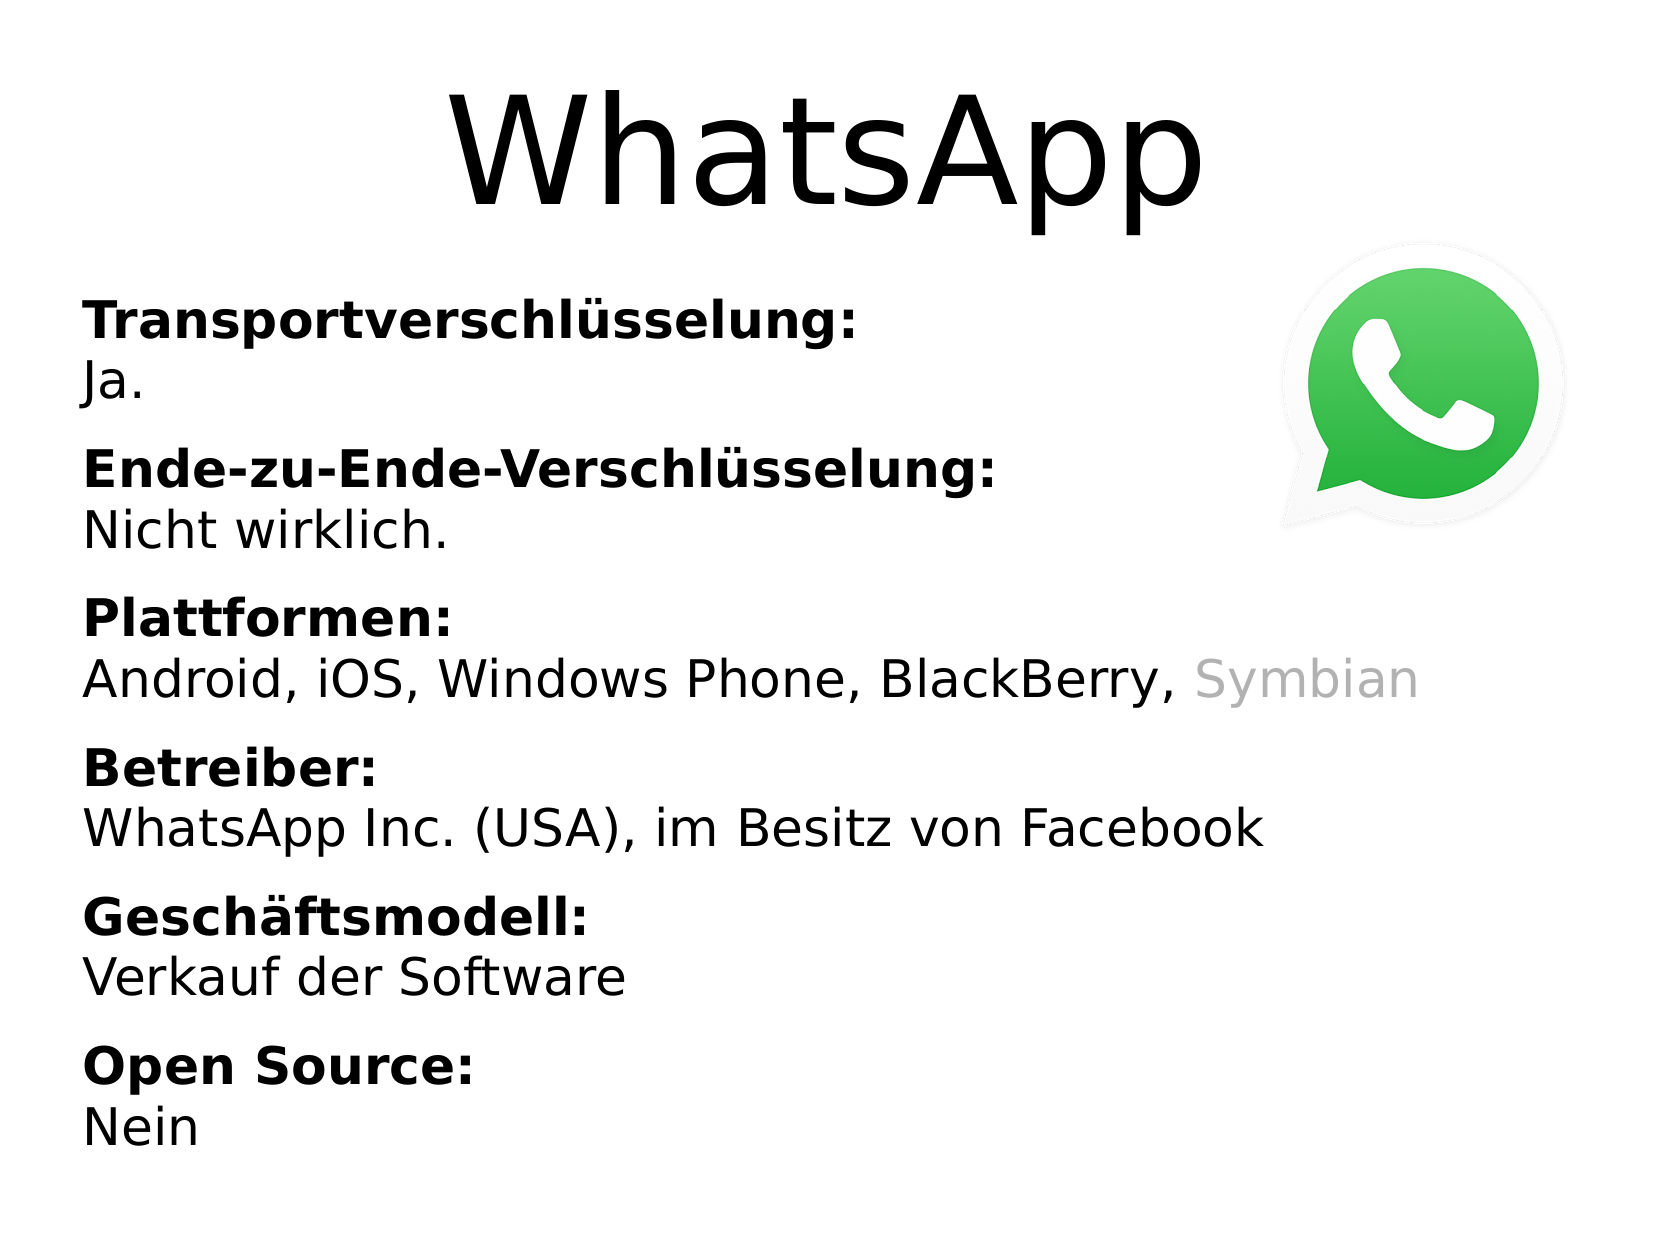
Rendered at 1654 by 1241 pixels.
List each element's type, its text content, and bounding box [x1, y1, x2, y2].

picture [1275, 236, 1571, 532]
title WhatsApp [82, 49, 1571, 257]
list Transportverschlüsselung: Ja. Ende-zu-Ende-Verschlüsselung: Nicht wirklich. Plattformen: Android, iOS, Windows Phone, BlackBerry, Symbian Betreiber: WhatsApp Inc. (USA), im Besitz von Facebook Geschäftsmodell: Verkauf der Software Open Source: Nein [82, 290, 1571, 1158]
